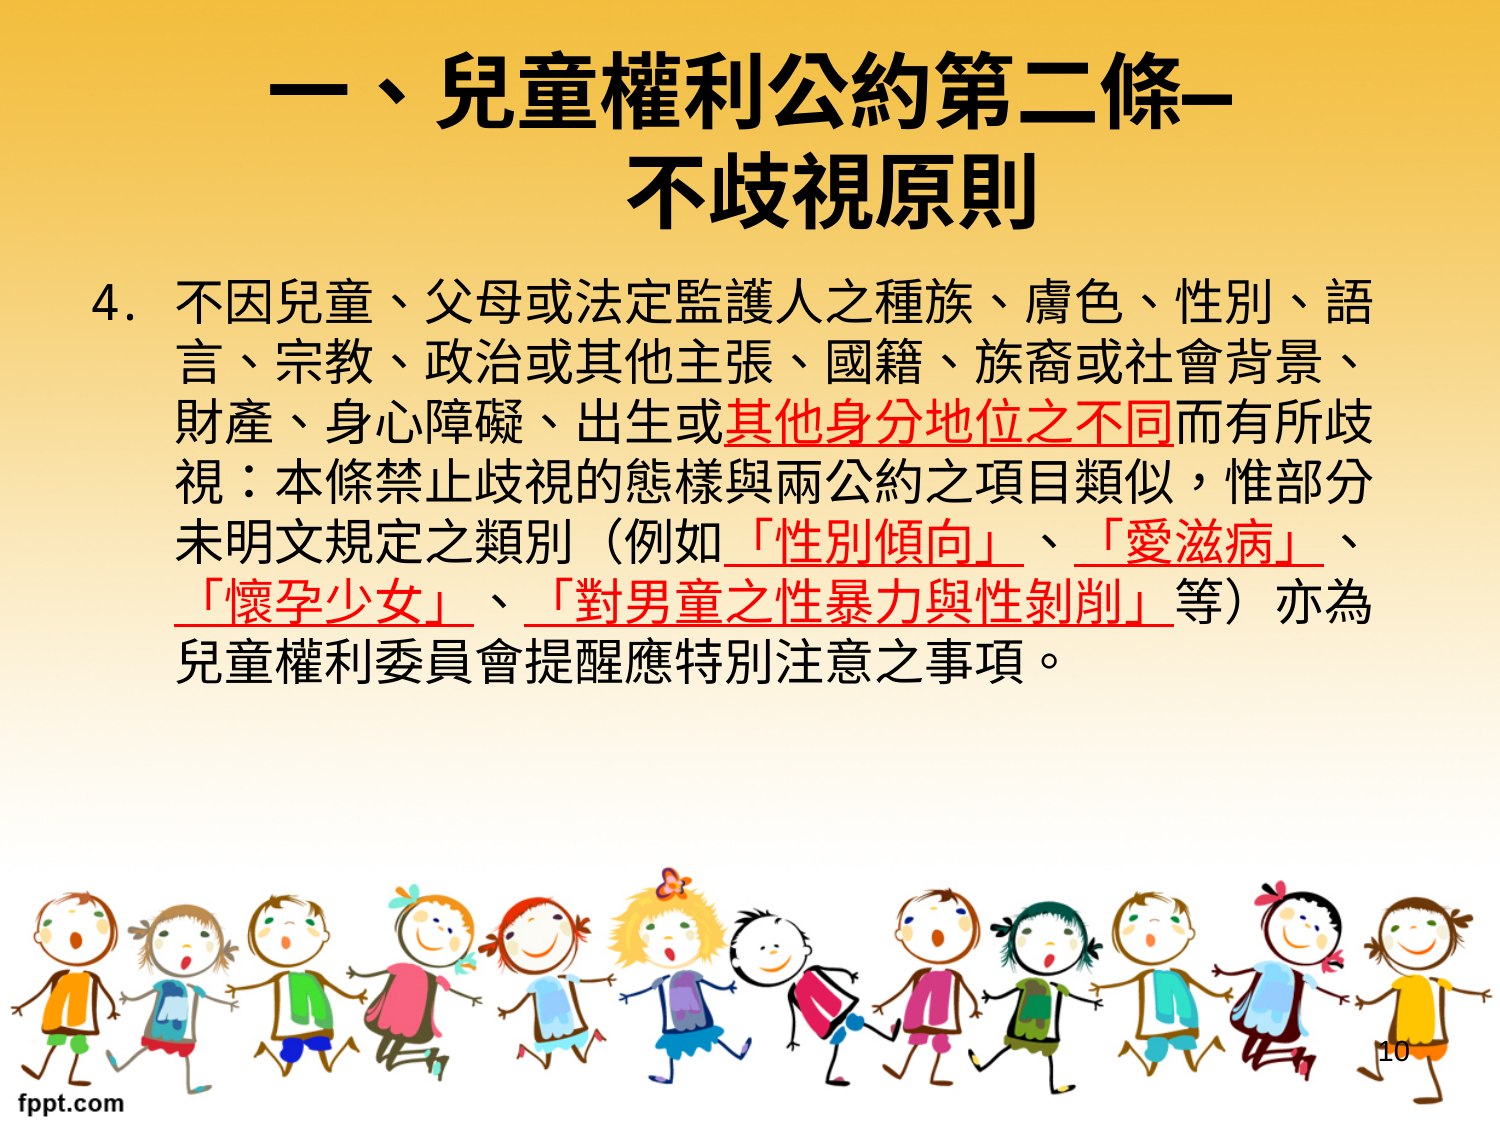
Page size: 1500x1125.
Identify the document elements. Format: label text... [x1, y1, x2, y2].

list 不因兒童、父母或法定監護人之種族、膚色、性別、語言、宗教、政治或其他主張、國籍、族裔或社會背景、財產、身心障礙、出生或其他身分地位之不同而有所歧視：本條禁止歧視的態樣與兩公約之項目類似，惟部分未明文規定之類別（例如「性別傾向」、「愛滋病」、「懷孕少女」、「對男童之性暴力與性剝削」等）亦為兒童權利委員會提醒應特別注意之事項。 [75, 262, 1426, 1005]
title 一、兒童權利公約第二條— 不歧視原則 [75, 45, 1426, 233]
text_box <編號> [1074, 1024, 1426, 1103]
picture [0, 0, 1500, 1125]
